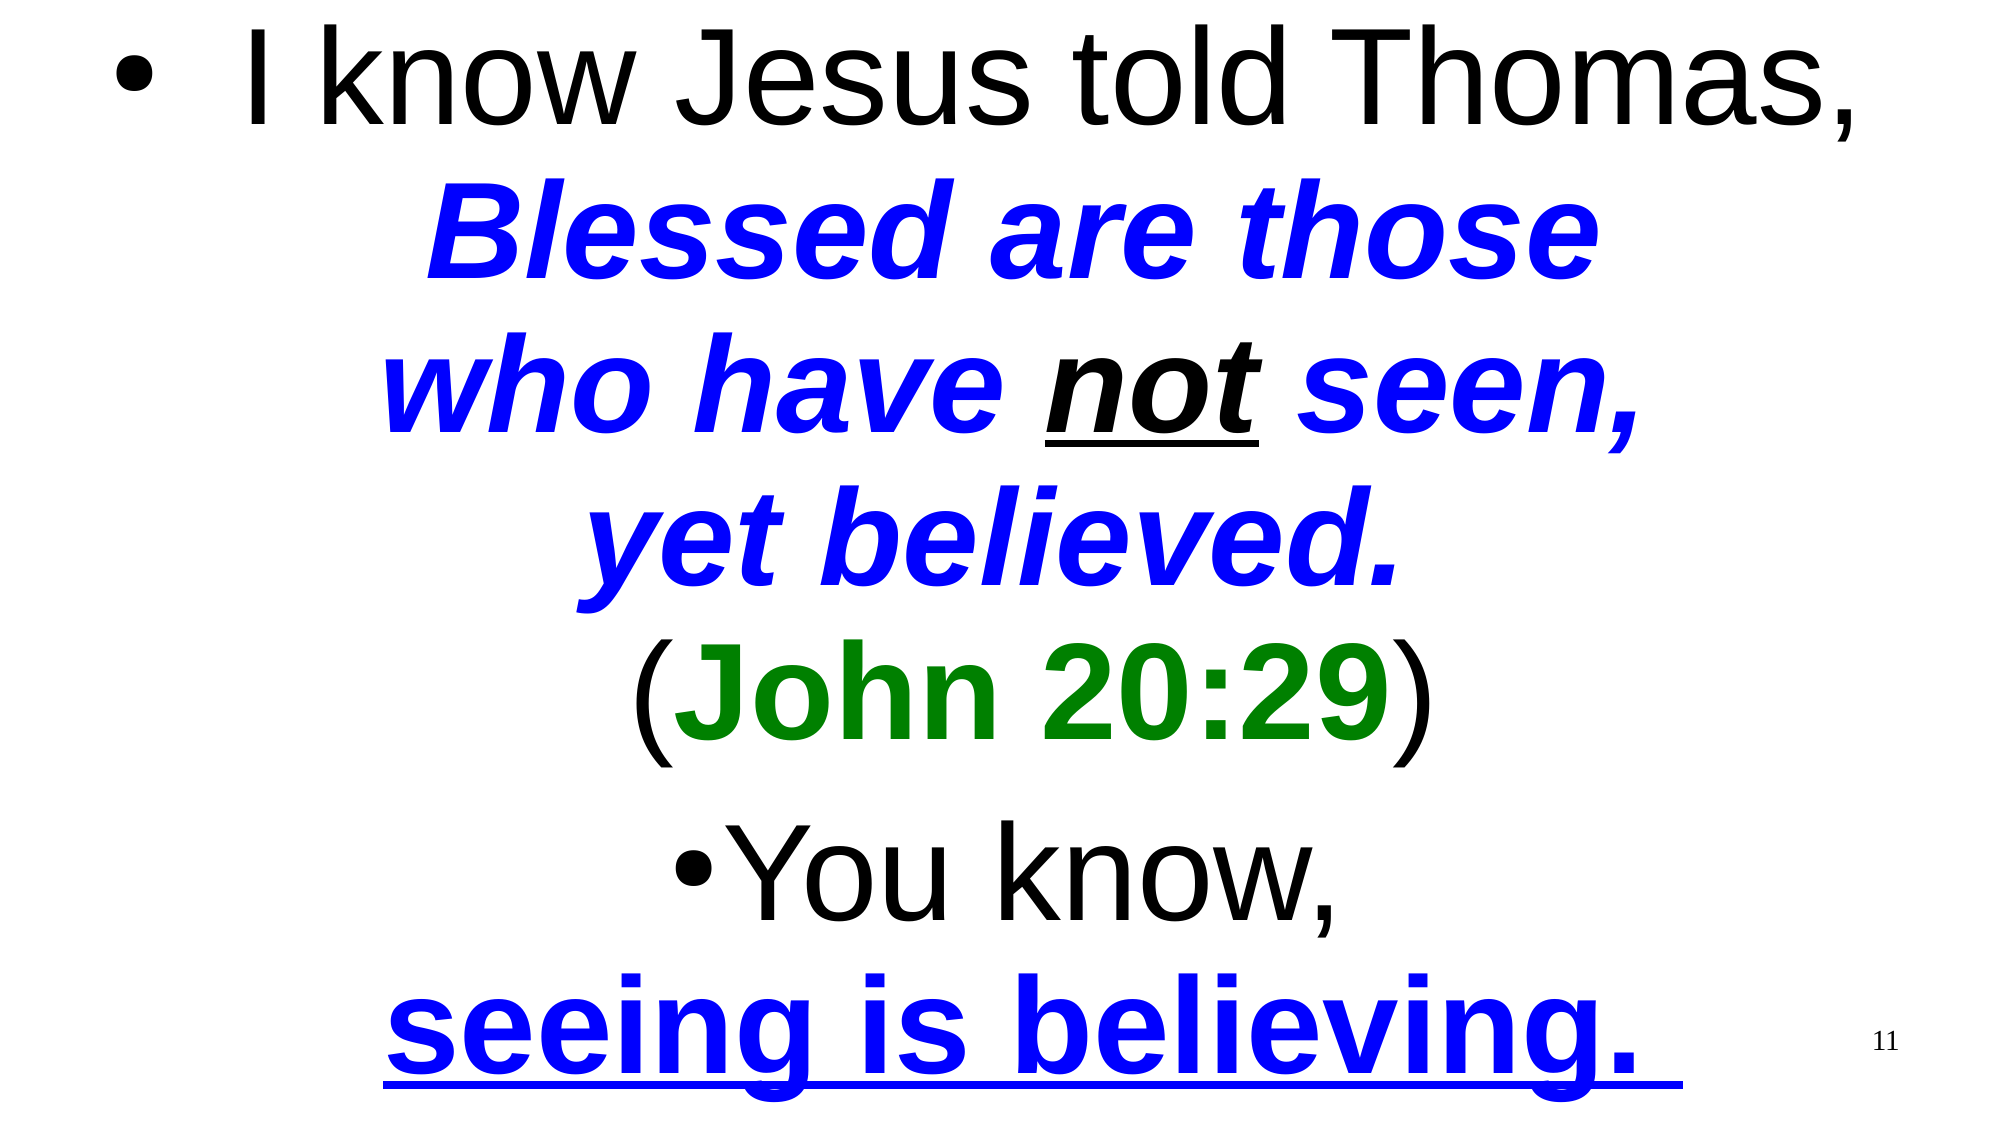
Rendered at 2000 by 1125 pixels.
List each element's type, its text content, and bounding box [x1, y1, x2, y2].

list I know Jesus told Thomas, Blessed are those who have not seen, yet believed. (John 20:29) You know, seeing is believing. [0, 0, 1996, 1123]
